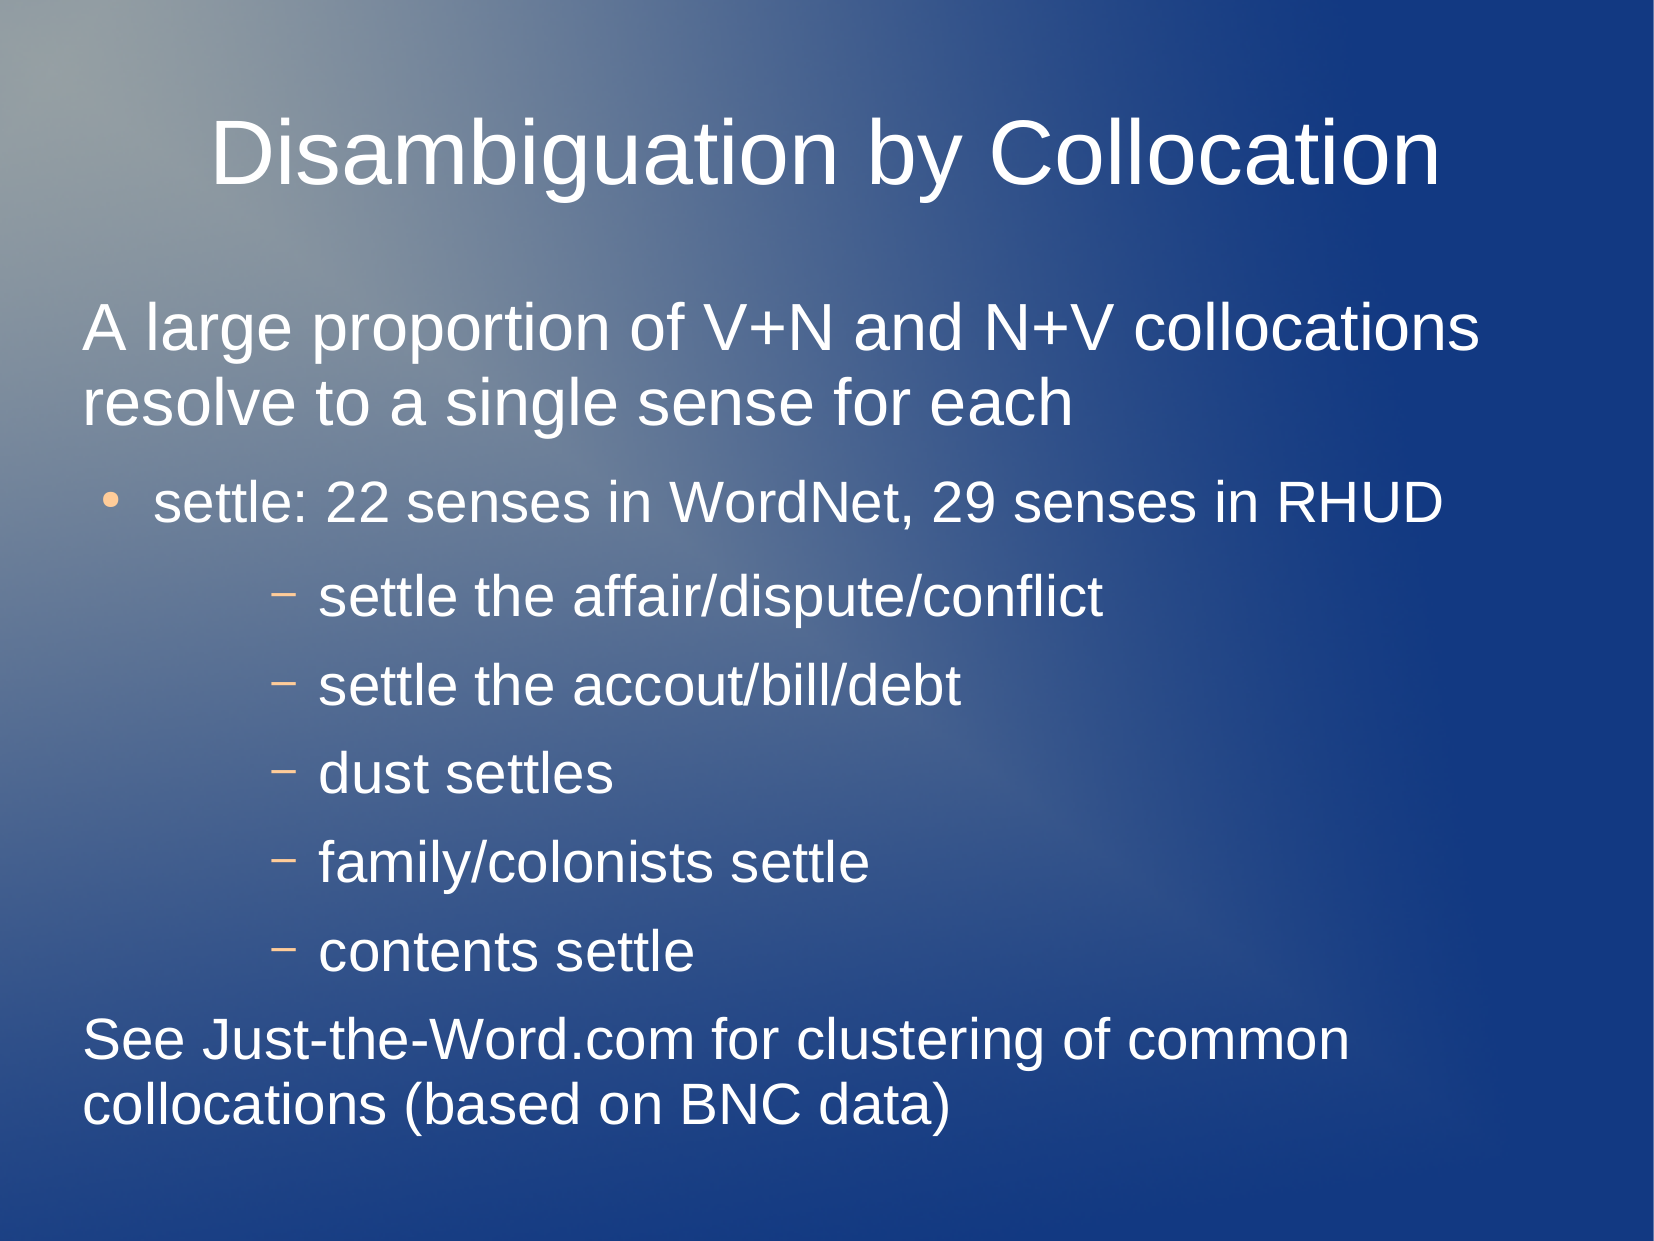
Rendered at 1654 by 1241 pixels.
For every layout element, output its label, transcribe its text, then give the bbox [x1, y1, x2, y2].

title Disambiguation by Collocation [82, 49, 1571, 257]
list A large proportion of V+N and N+V collocations resolve to a single sense for each settle: 22 senses in WordNet, 29 senses in RHUD settle the affair/dispute/conflict settle the accout/bill/debt dust settles family/colonists settle contents settle See Just-the-Word.com for clustering of common collocations (based on BNC data) [82, 290, 1571, 1241]
picture [0, 0, 1654, 1241]
